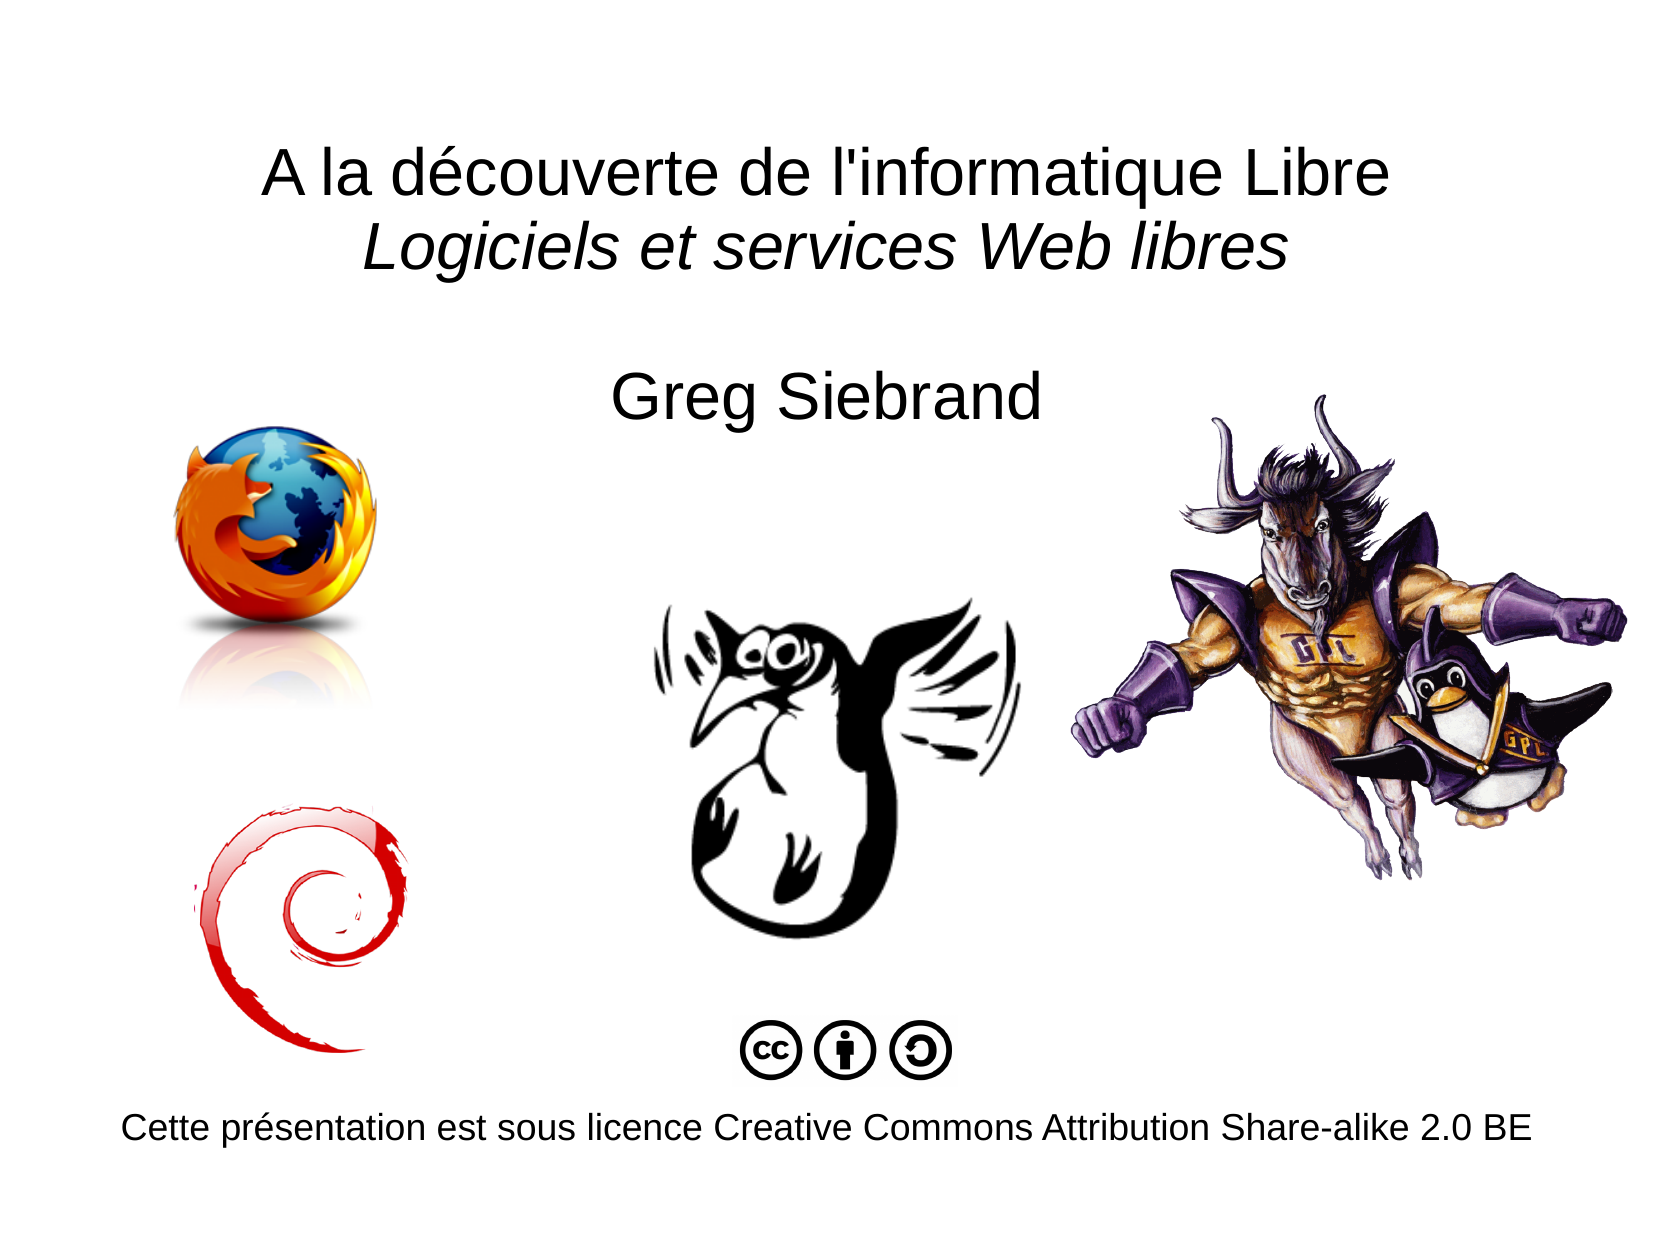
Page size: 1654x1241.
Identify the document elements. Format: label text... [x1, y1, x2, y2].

picture [117, 400, 438, 721]
picture [164, 803, 438, 1053]
picture [609, 389, 1636, 981]
picture [732, 1015, 958, 1087]
subtitle A la découverte de l'informatique Libre Logiciels et services Web libres Greg Siebrand Cette présentation est sous licence Creative Commons Attribution Share-alike 2.0 BE [82, 0, 1571, 1149]
